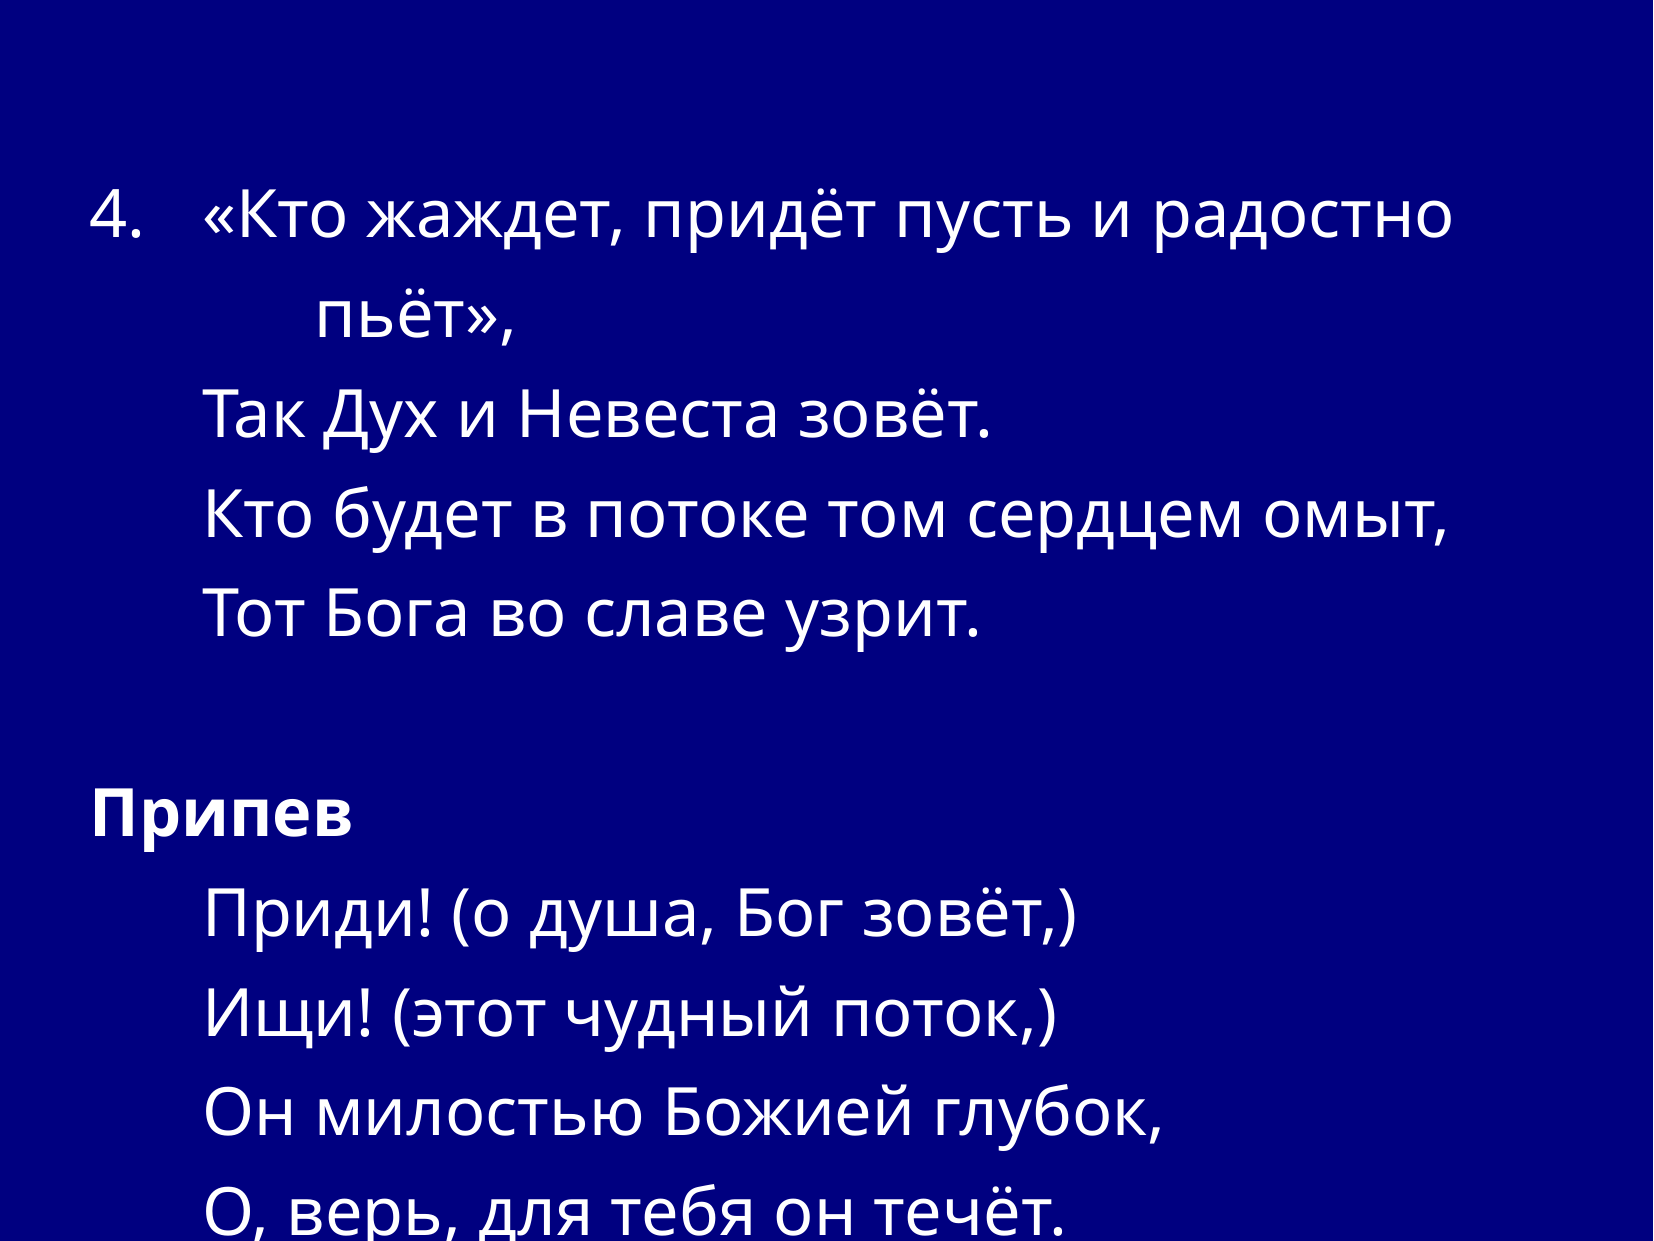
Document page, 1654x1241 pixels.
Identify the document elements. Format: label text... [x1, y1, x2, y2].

text_box 4. «Кто жаждет, придёт пусть и радостно пьёт», Так Дух и Невеста зовёт. Кто будет в потоке том сердцем омыт, Тот Бога во славе узрит. Припев Приди! (о душа, Бог зовёт,) Ищи! (этот чудный поток,) Он милостью Божией глубок, О, верь, для тебя он течёт. [75, 150, 1576, 1163]
